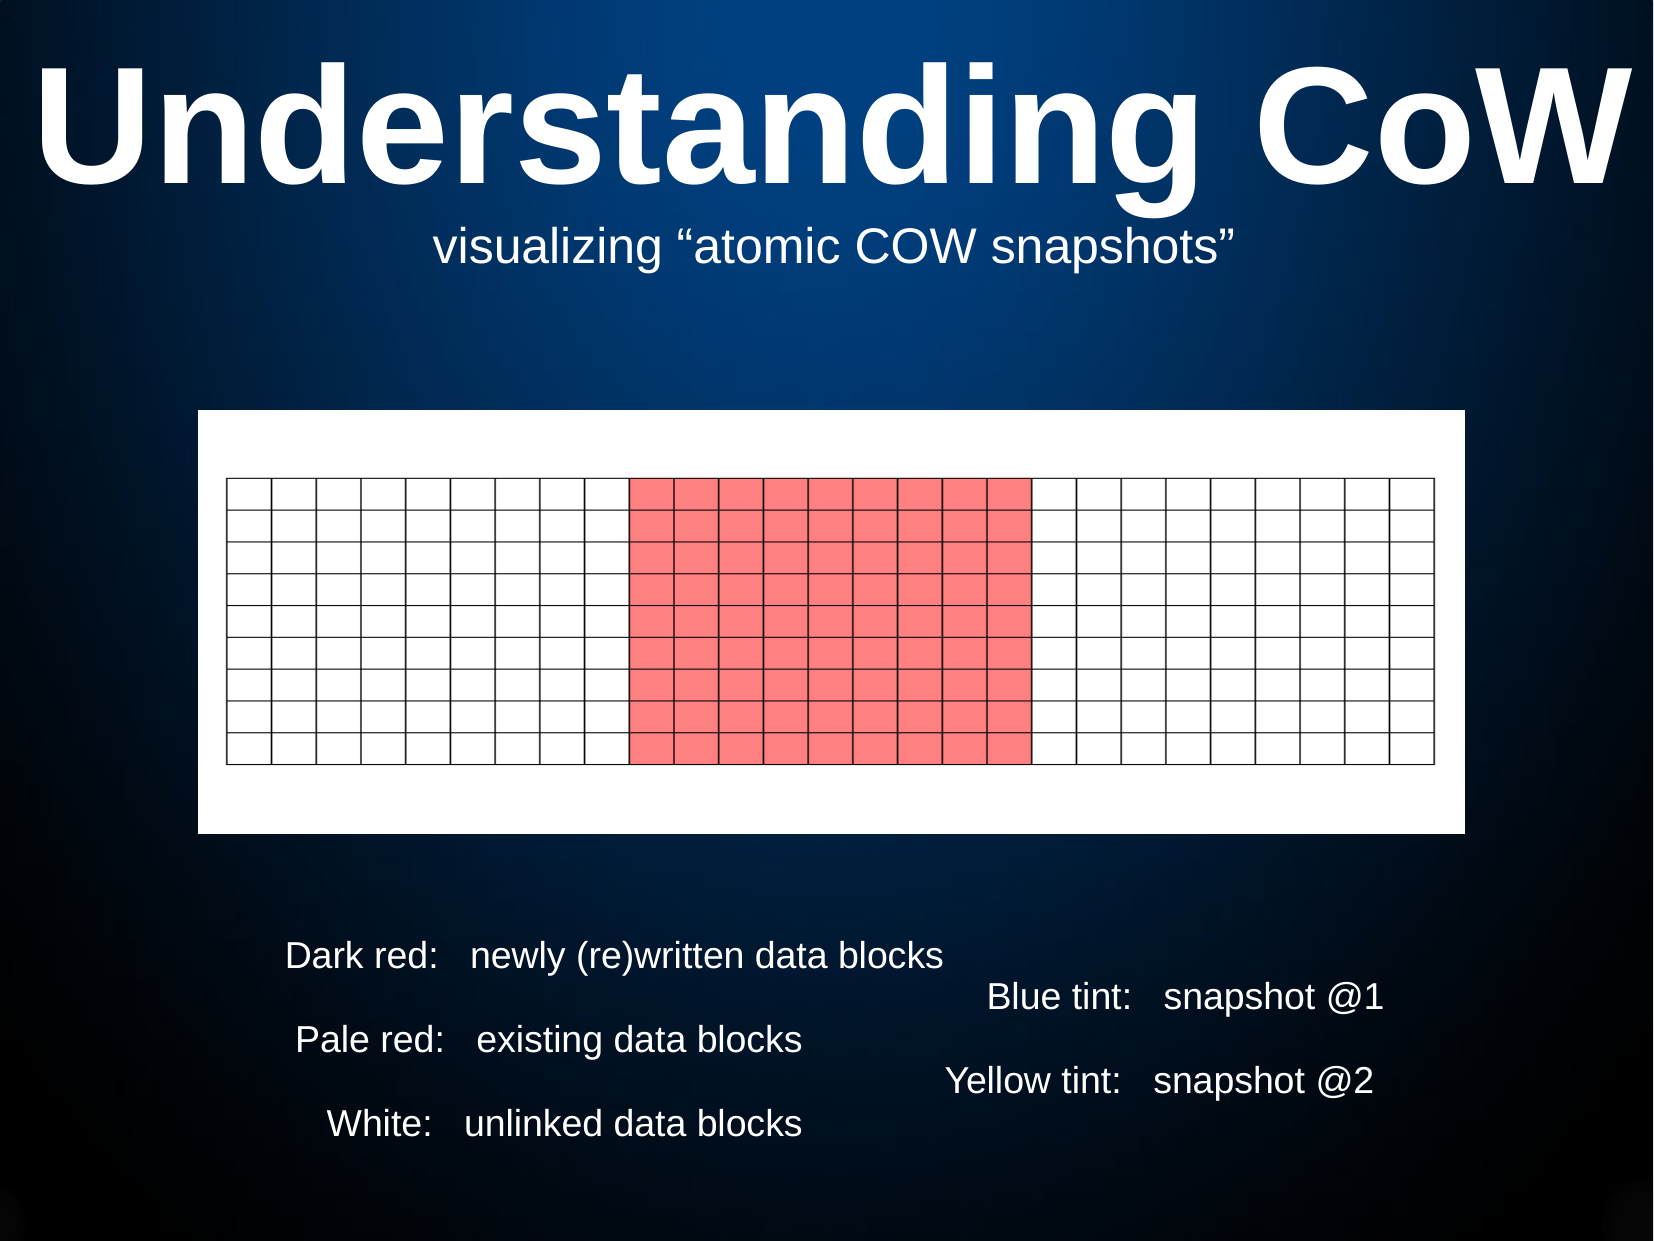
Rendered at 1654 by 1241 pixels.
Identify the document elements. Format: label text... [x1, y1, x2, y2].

title Blue tint: snapshot @1 Yellow tint: snapshot @2 [944, 935, 1653, 1143]
picture [0, 0, 1654, 1241]
title Dark red: newly (re)written data blocks Pale red: existing data blocks White: unlinked data blocks [284, 934, 1125, 1145]
title Understanding CoW visualizing “atomic COW snapshots” [15, 0, 1653, 368]
